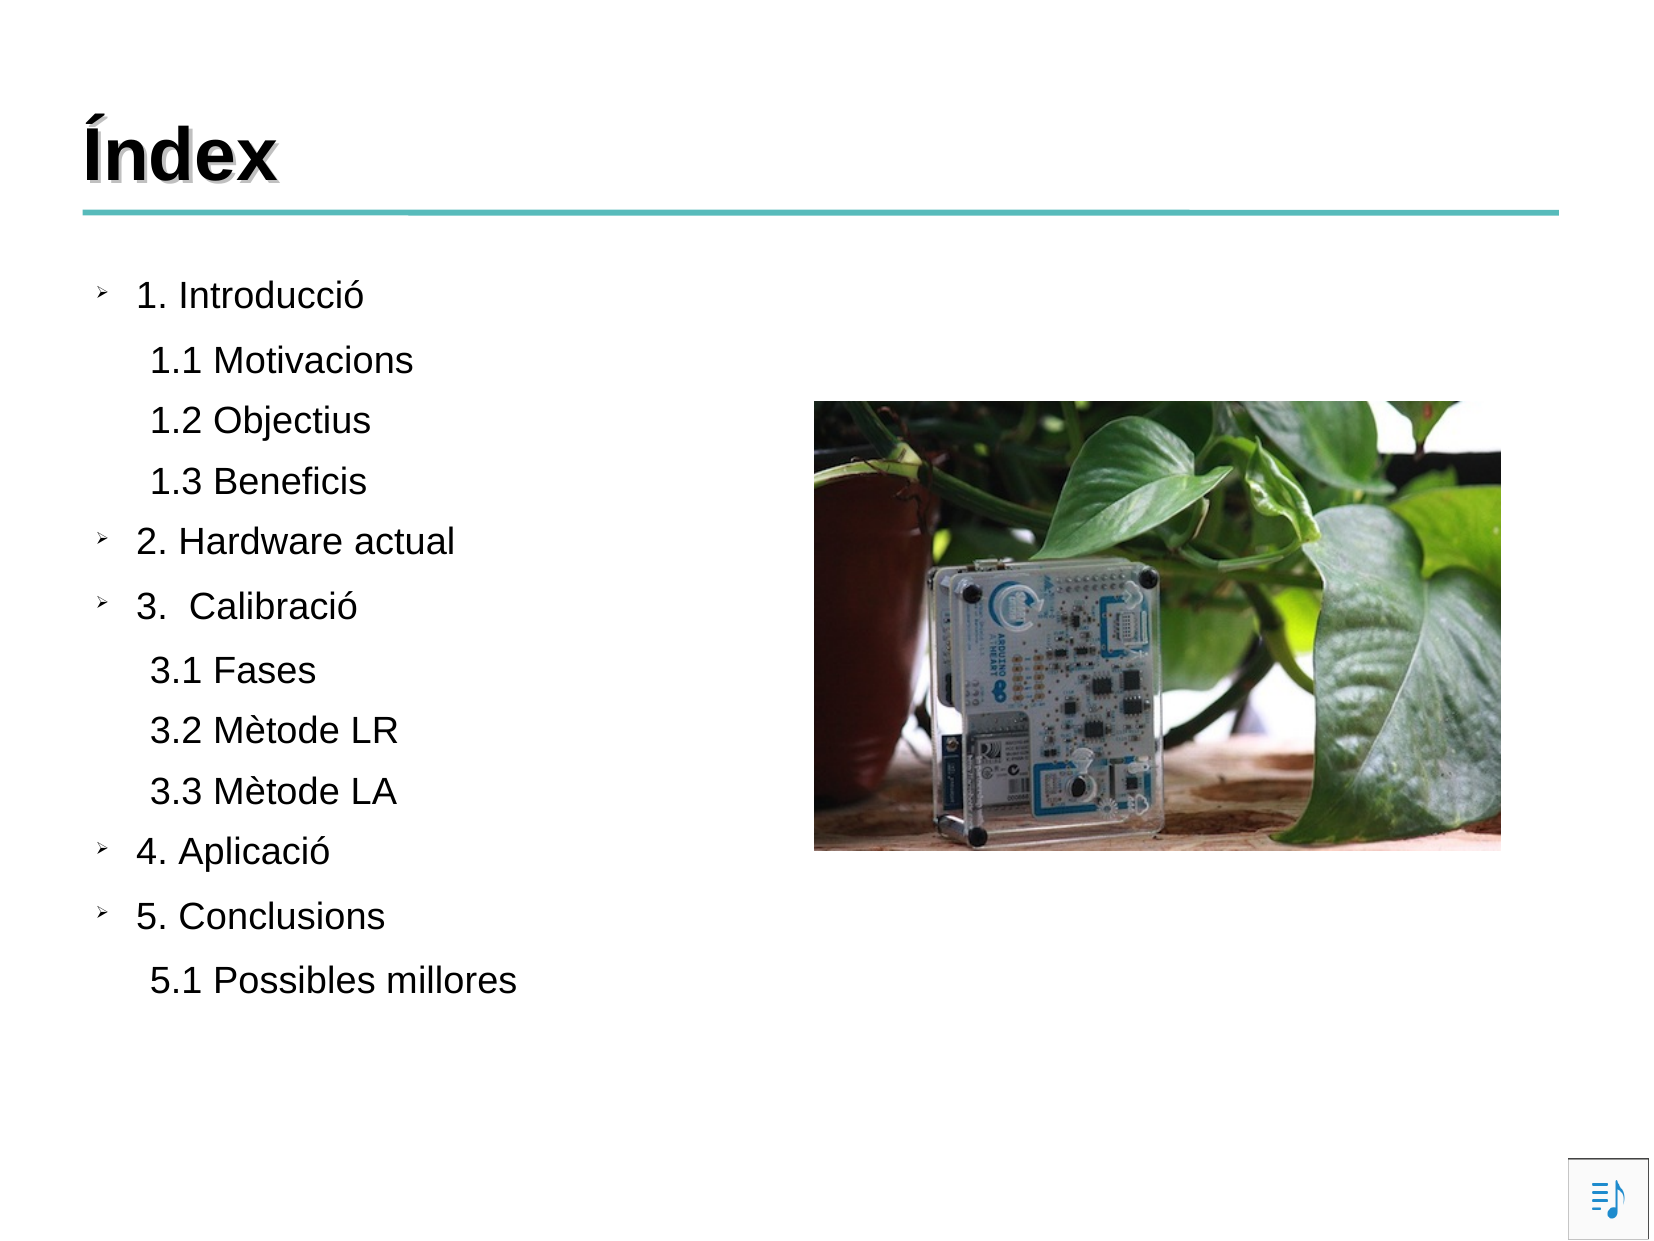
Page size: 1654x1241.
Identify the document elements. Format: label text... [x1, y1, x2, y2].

title Índex [82, 49, 1571, 257]
list 1. Introducció 1.1 Motivacions 1.2 Objectius 1.3 Beneficis 2. Hardware actual 3. Calibració 3.1 Fases 3.2 Mètode LR 3.3 Mètode LA 4. Aplicació 5. Conclusions 5.1 Possibles millores [82, 271, 1571, 1010]
text_box [1566, 1157, 1650, 1241]
picture [814, 401, 1501, 851]
